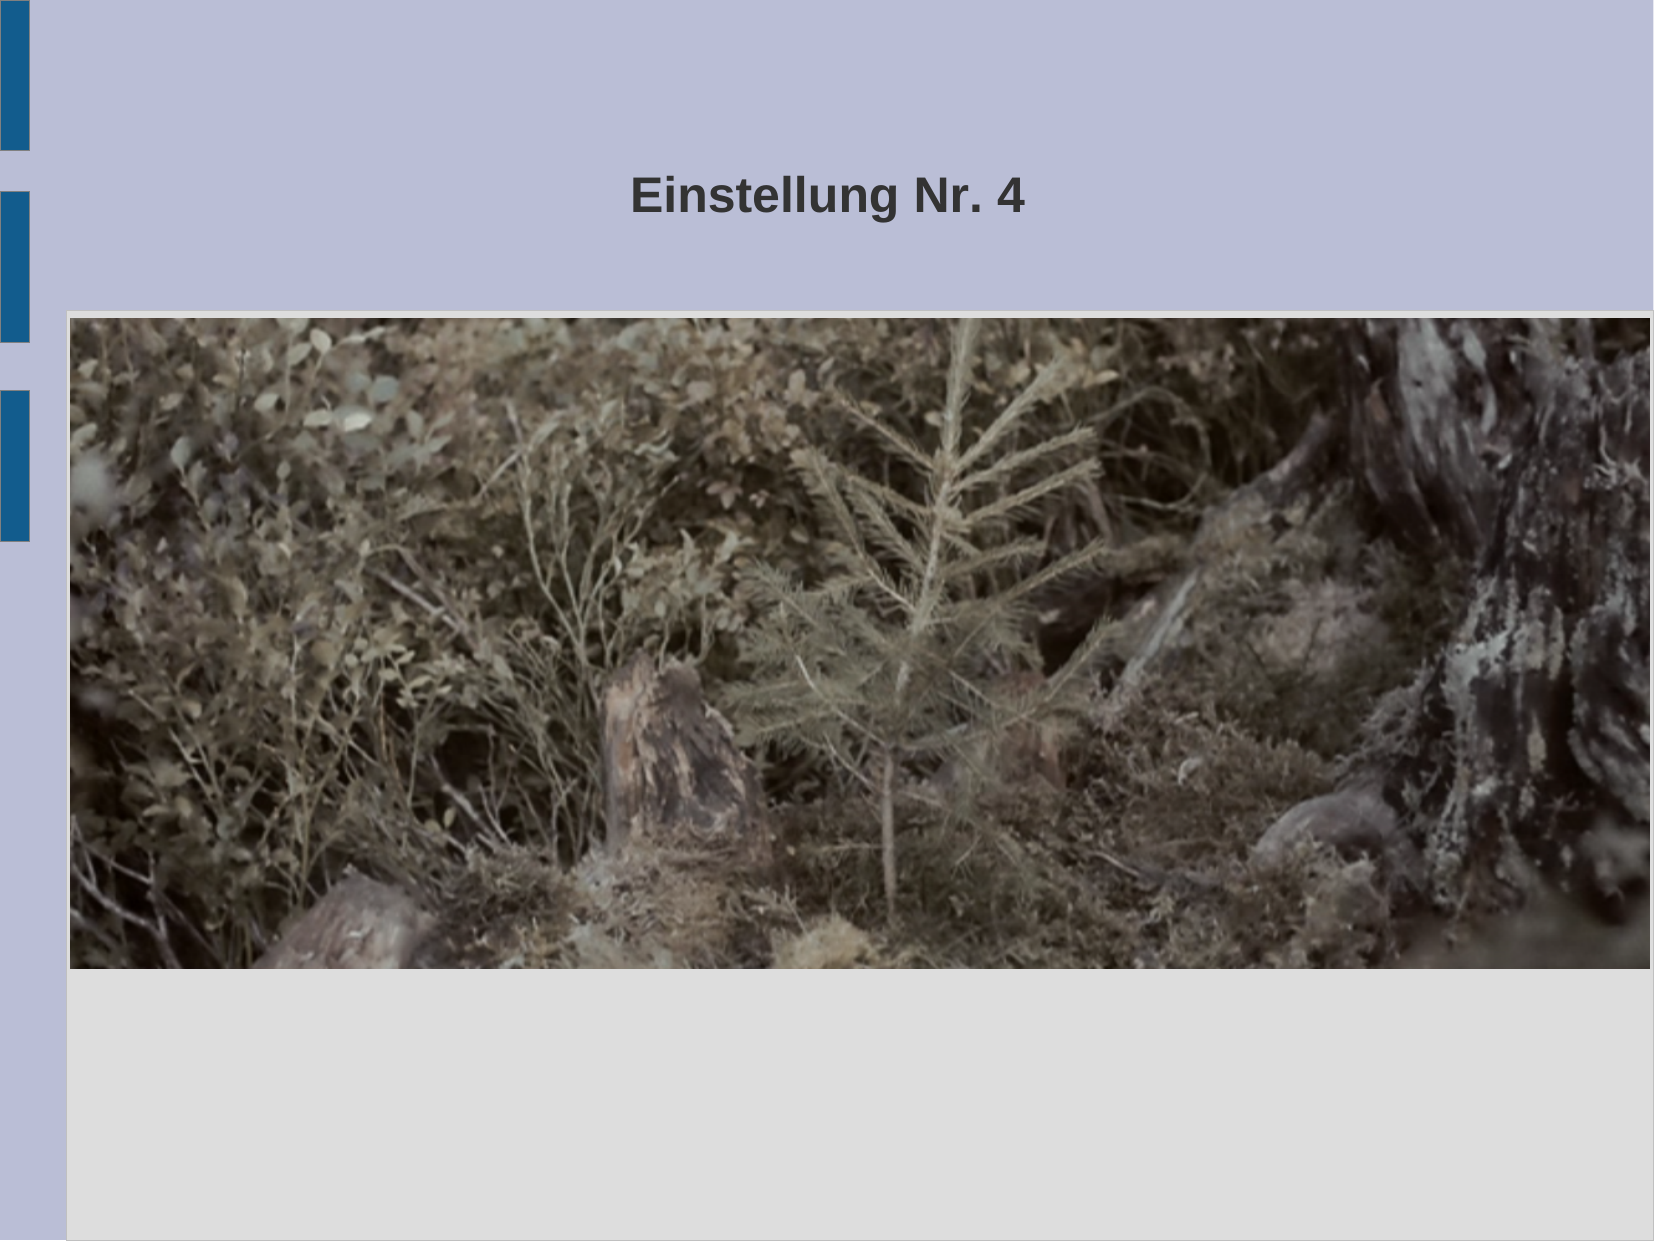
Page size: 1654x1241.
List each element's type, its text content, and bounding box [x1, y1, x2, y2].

title Einstellung Nr. 4 [121, 91, 1534, 299]
picture [70, 318, 1650, 969]
